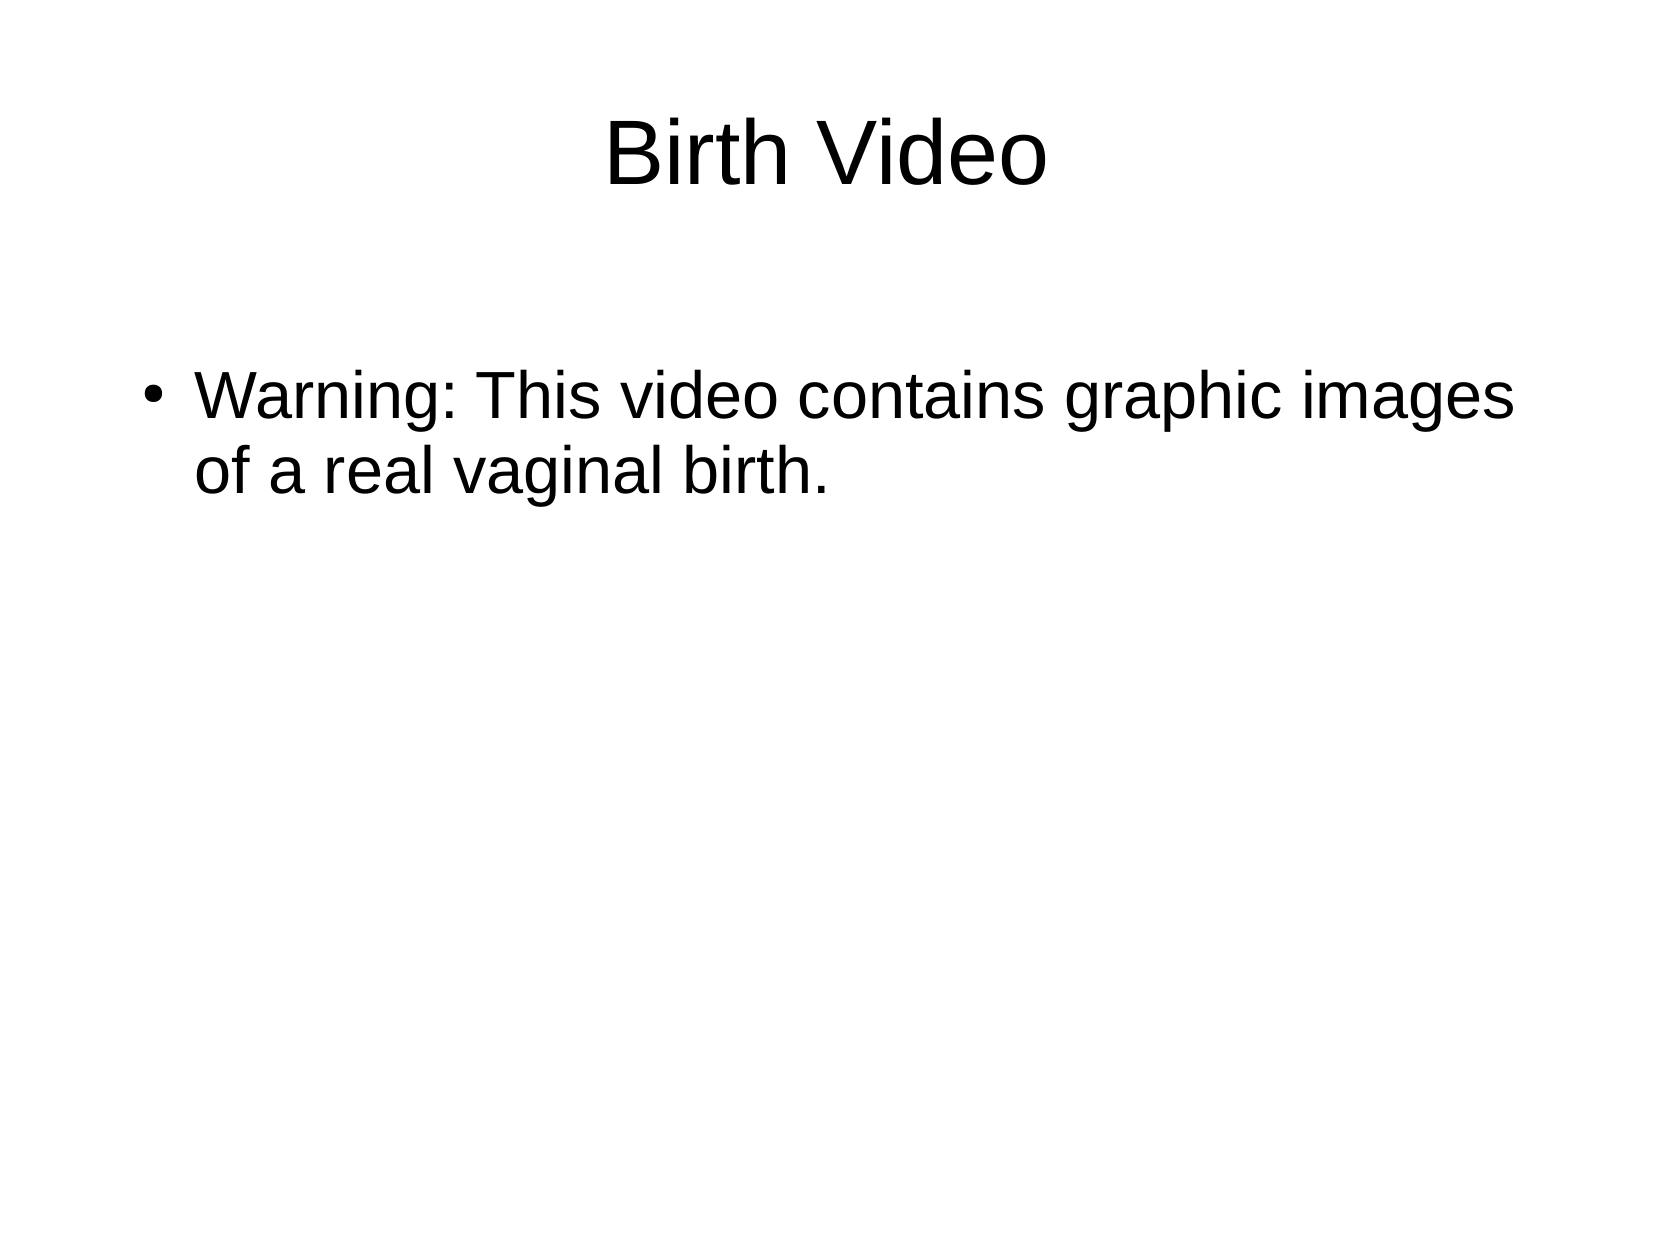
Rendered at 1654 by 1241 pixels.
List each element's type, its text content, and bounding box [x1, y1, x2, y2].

title Birth Video [82, 49, 1571, 257]
list Warning: This video contains graphic images of a real vaginal birth. [124, 358, 1530, 1088]
